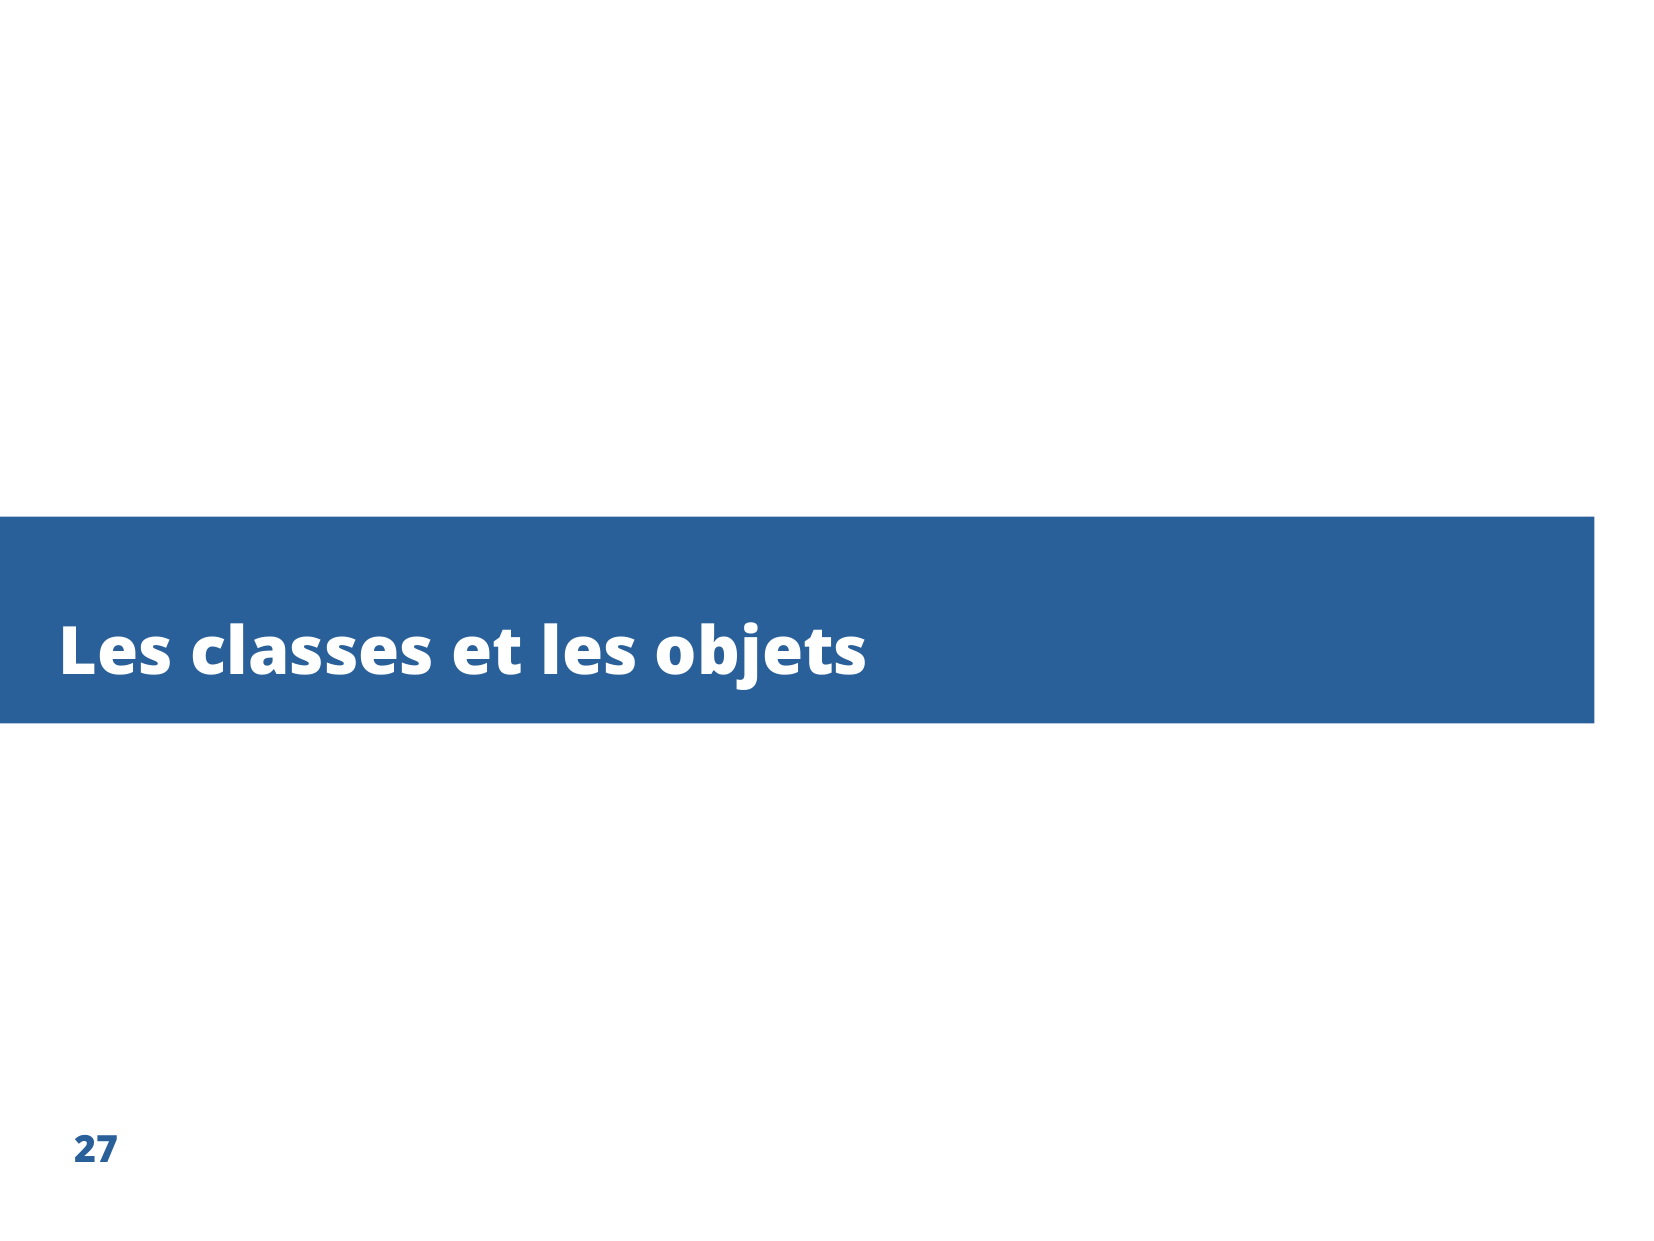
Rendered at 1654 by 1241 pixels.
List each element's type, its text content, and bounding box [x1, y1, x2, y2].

title Les classes et les objets [59, 546, 1595, 694]
